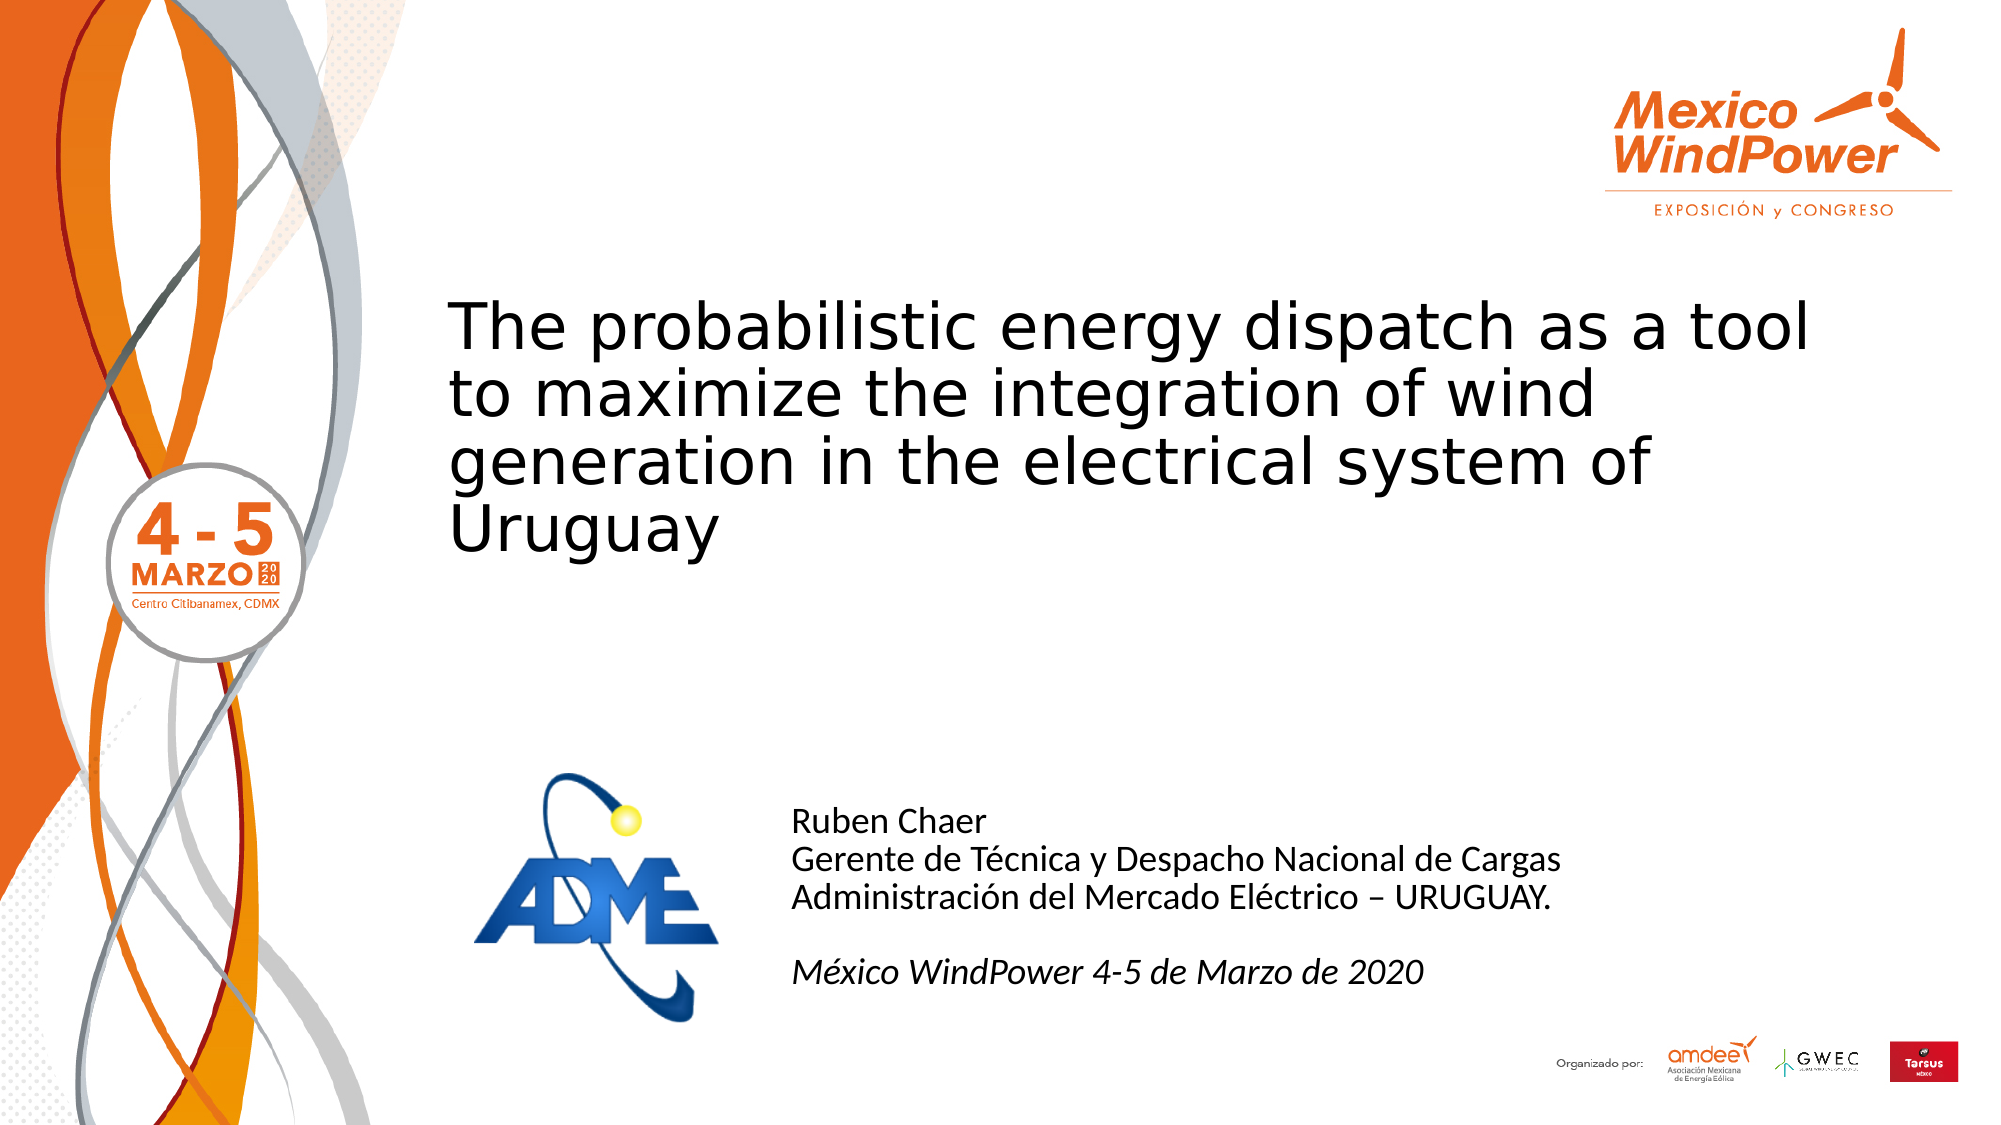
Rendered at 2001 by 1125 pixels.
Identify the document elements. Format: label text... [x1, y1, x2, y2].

title Ruben Chaer Gerente de Técnica y Despacho Nacional de Cargas Administración del Mercado Eléctrico – URUGUAY. México WindPower 4-5 de Marzo de 2020 [791, 790, 1819, 1009]
list The probabilistic energy dispatch as a tool to maximize the integration of wind generation in the electrical system of Uruguay [448, 295, 1843, 567]
picture [0, 0, 2000, 1125]
